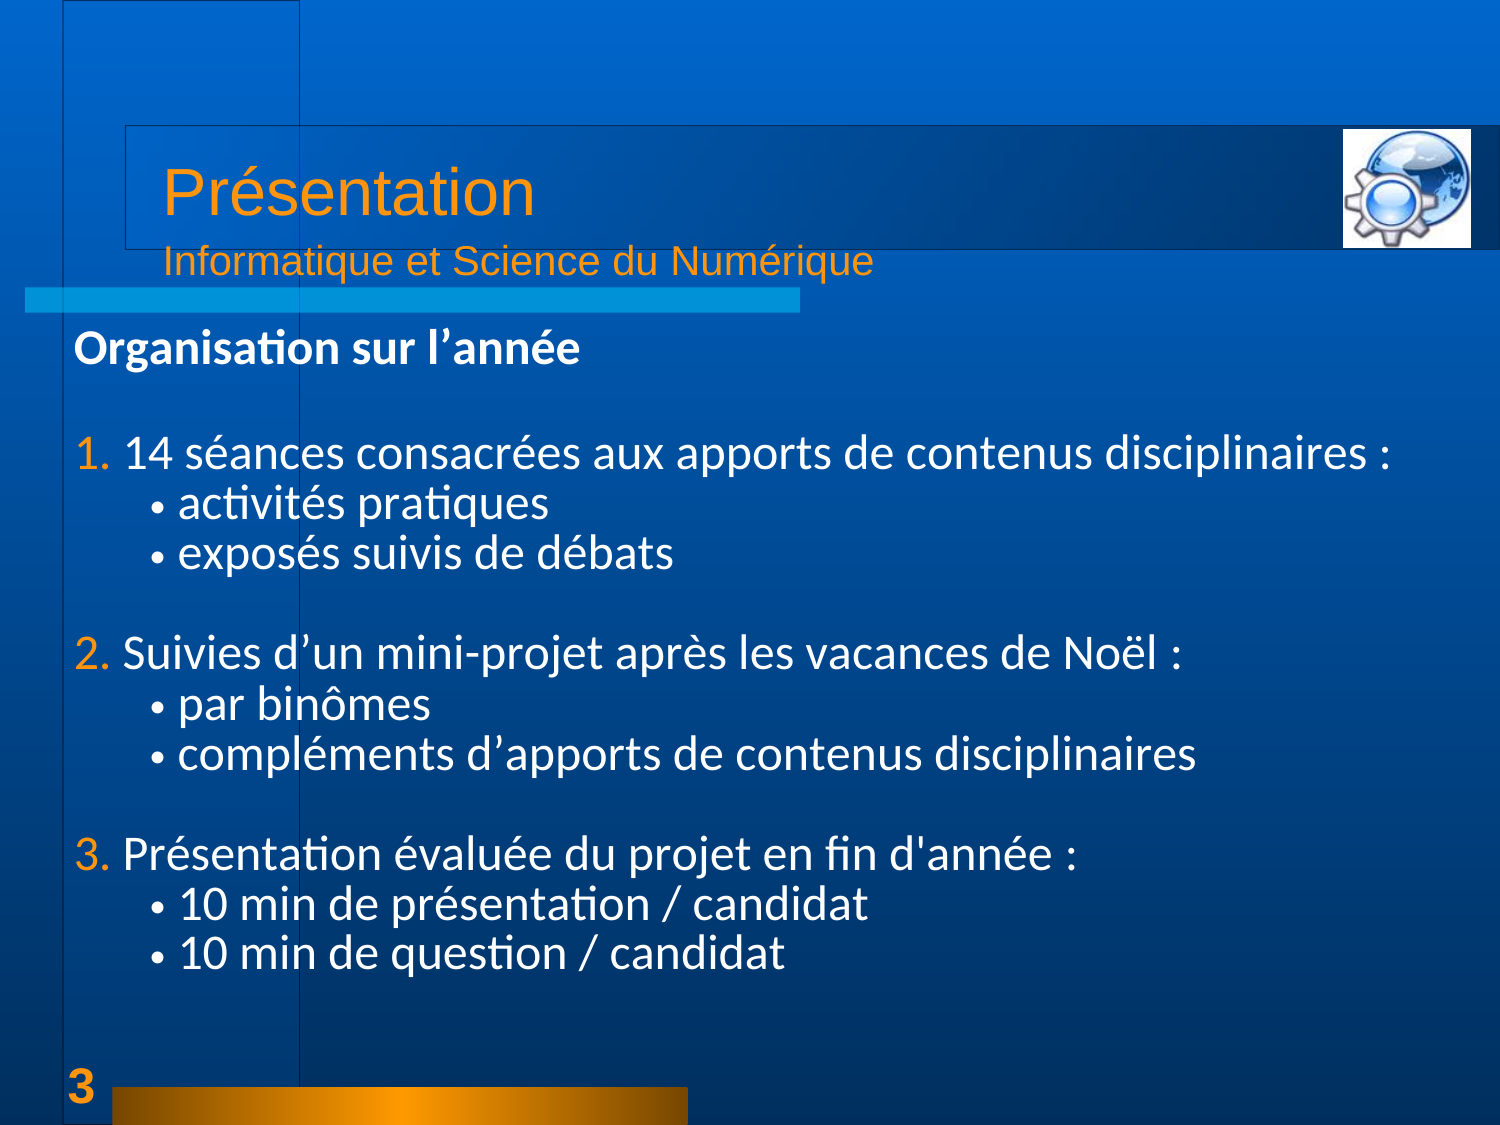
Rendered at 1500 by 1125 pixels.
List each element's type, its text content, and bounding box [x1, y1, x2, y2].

picture [1343, 129, 1471, 248]
text_box Organisation sur l’année 1. 14 séances consacrées aux apports de contenus disciplinaires : activités pratiques exposés suivis de débats 2. Suivies d’un mini-projet après les vacances de Noël : par binômes compléments d’apports de contenus disciplinaires 3. Présentation évaluée du projet en fin d'année : 10 min de présentation / candidat 10 min de question / candidat [59, 319, 1447, 1046]
